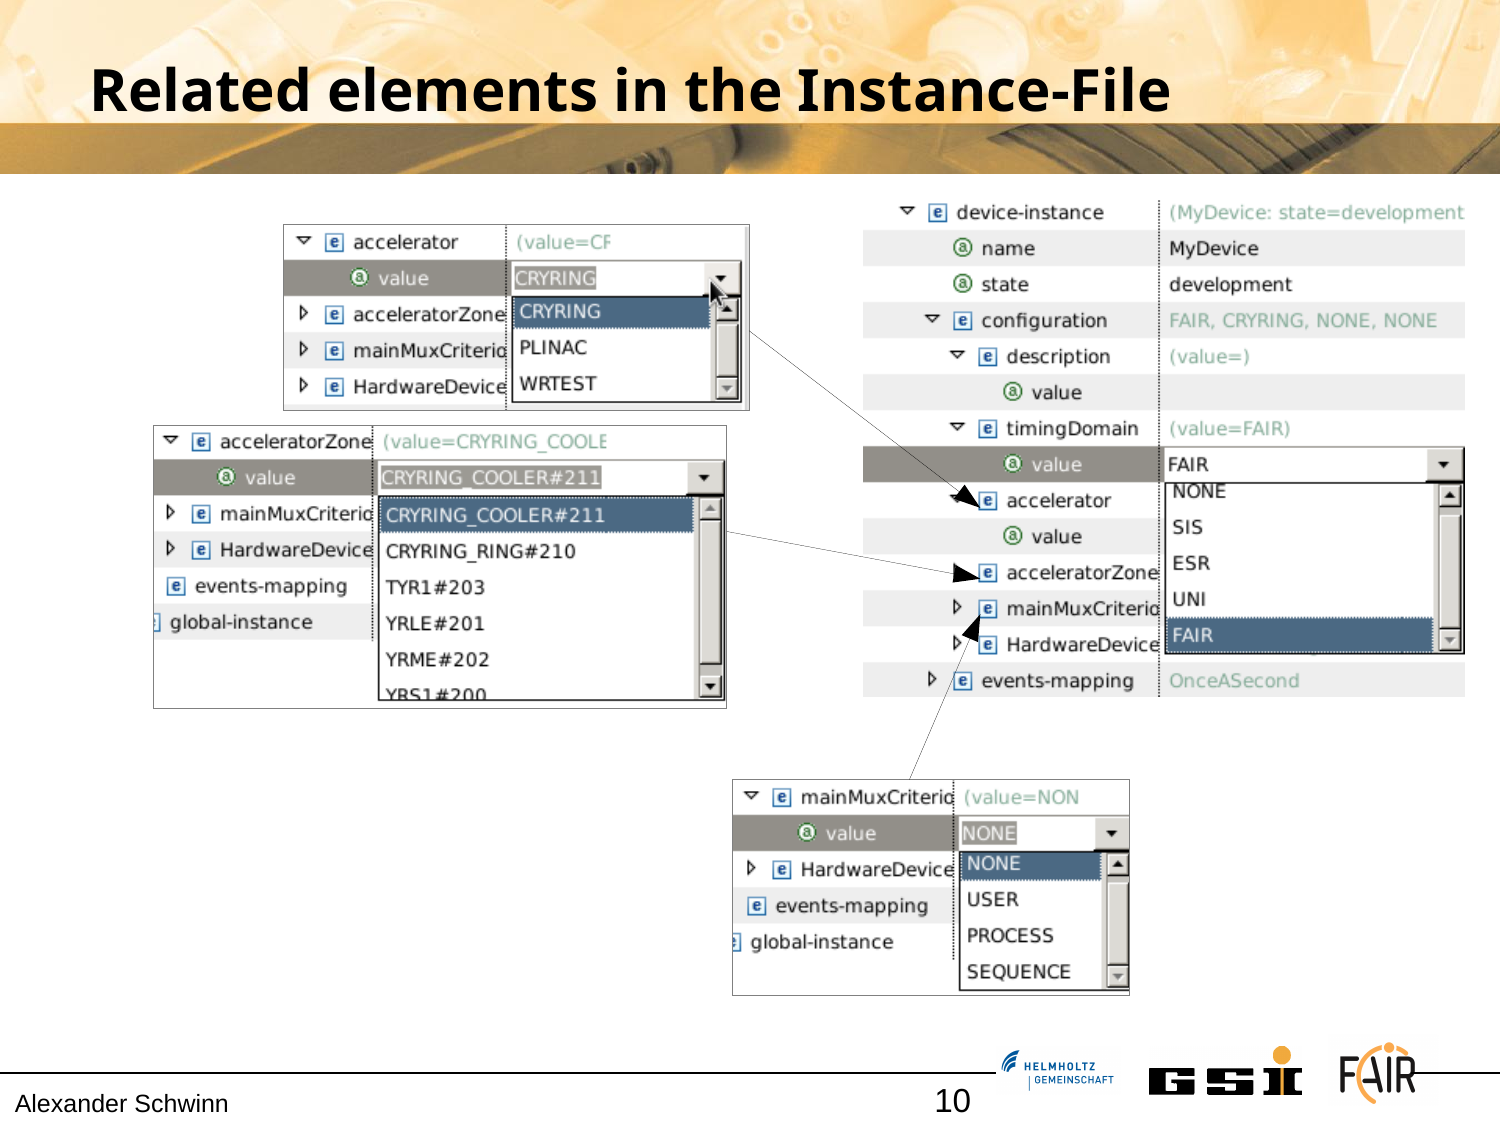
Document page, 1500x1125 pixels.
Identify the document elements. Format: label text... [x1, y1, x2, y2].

picture [0, 0, 1500, 175]
picture [863, 199, 1465, 697]
picture [283, 224, 750, 411]
title Related elements in the Instance-File [75, 45, 1426, 233]
picture [732, 779, 1130, 996]
picture [153, 425, 727, 709]
picture [1149, 1046, 1302, 1095]
picture [996, 1046, 1121, 1095]
picture [1328, 1034, 1439, 1106]
